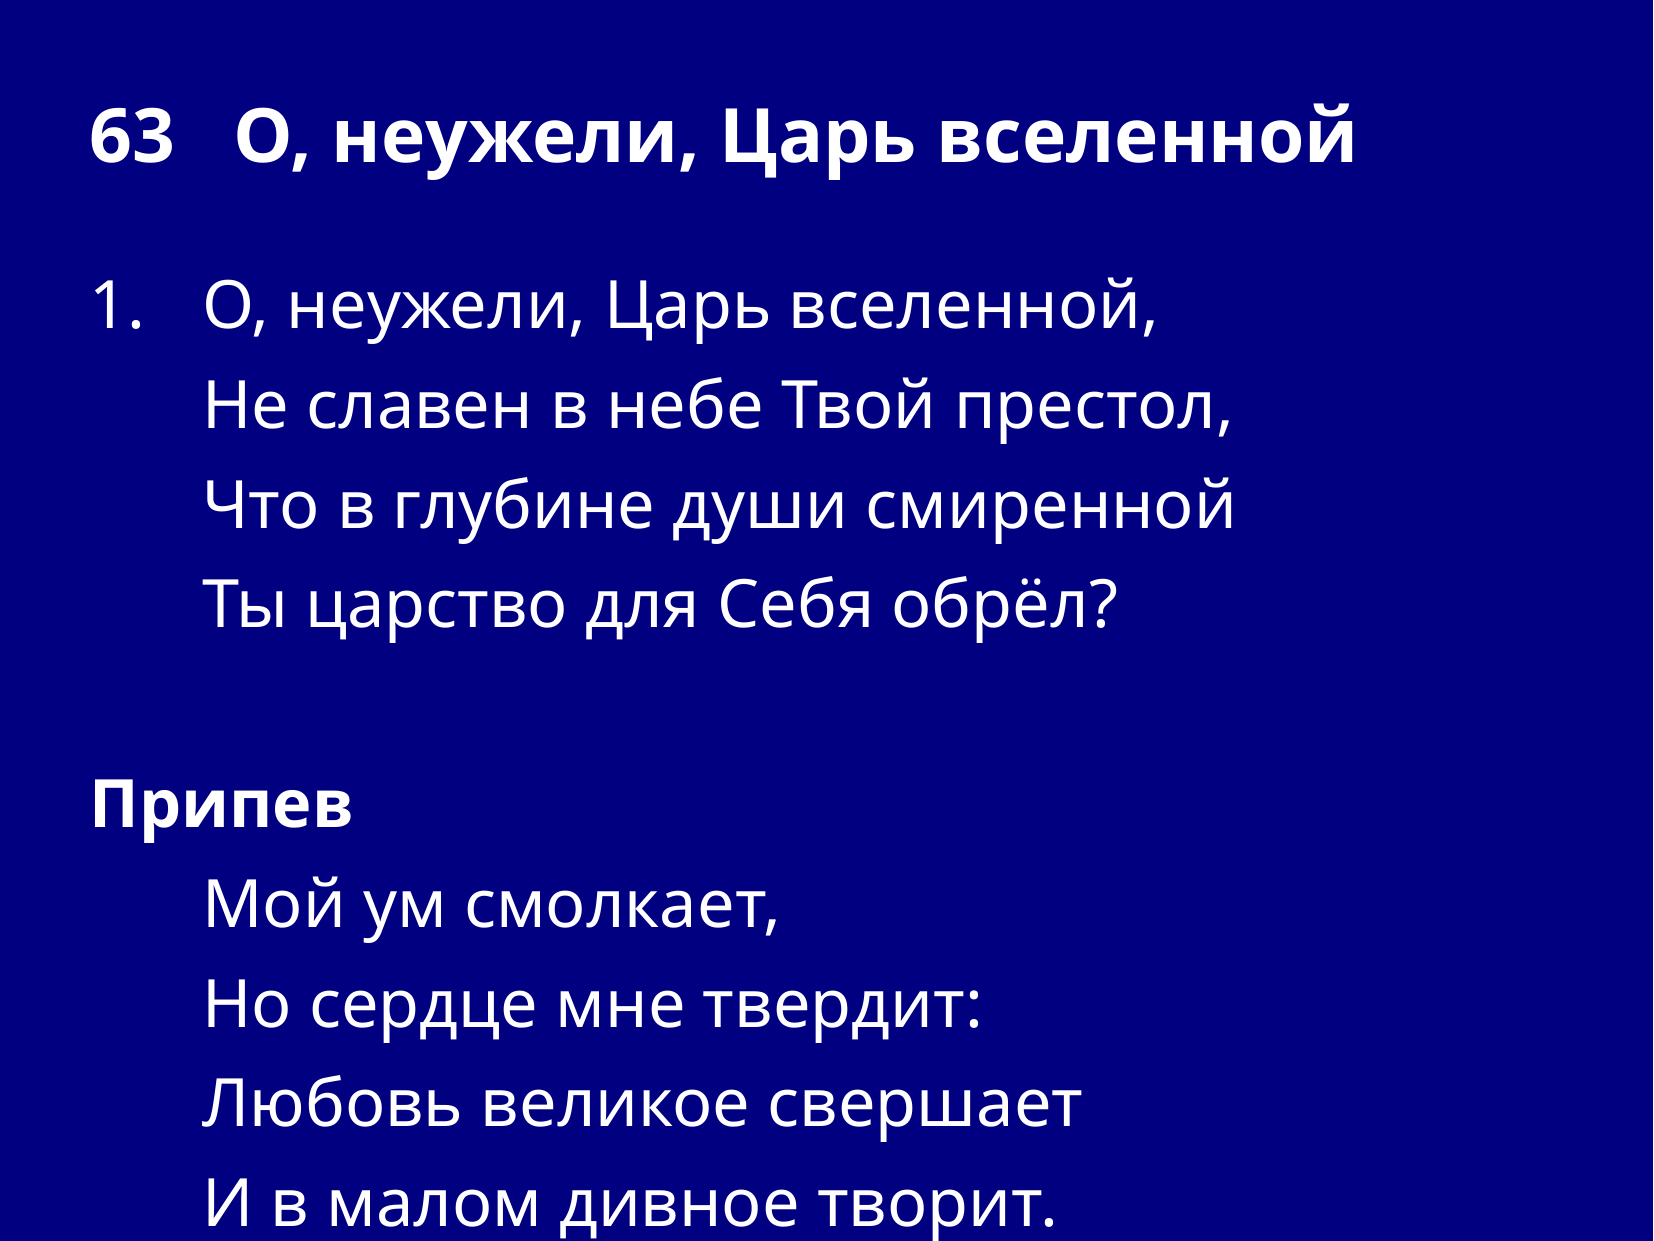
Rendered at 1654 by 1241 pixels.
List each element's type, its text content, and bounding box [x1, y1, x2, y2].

text_box 63 О, неужели, Царь вселенной [75, 75, 1576, 188]
text_box 1. О, неужели, Царь вселенной, Не славен в небе Твой престол, Что в глубине души смиренной Ты царство для Себя обрёл? Припев Мой ум смолкает, Но сердце мне твердит: Любовь великое свершает И в малом дивное творит. [75, 188, 1576, 1163]
